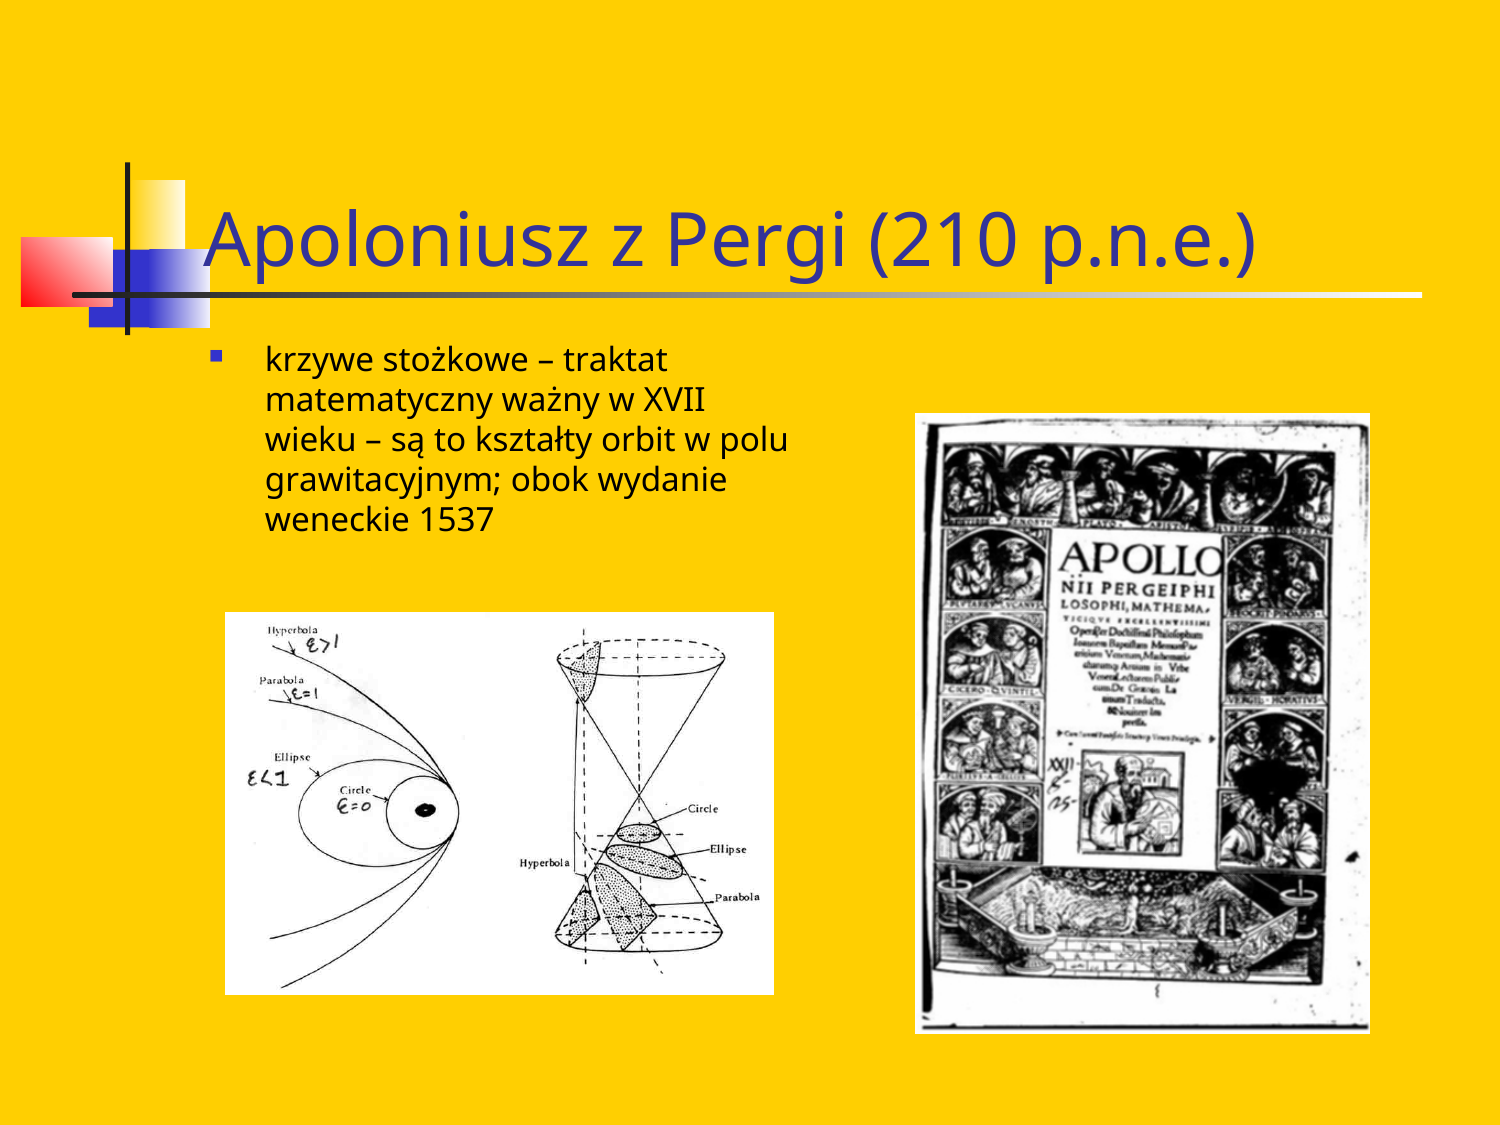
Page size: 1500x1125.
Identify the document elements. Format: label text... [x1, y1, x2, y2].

picture [225, 612, 774, 995]
title Apoloniusz z Pergi (210 p.n.e.) [188, 101, 1468, 289]
list krzywe stożkowe – traktat matematyczny ważny w XVII wieku – są to kształty orbit w polu grawitacyjnym; obok wydanie weneckie 1537 [193, 331, 820, 1007]
picture [915, 413, 1370, 1034]
